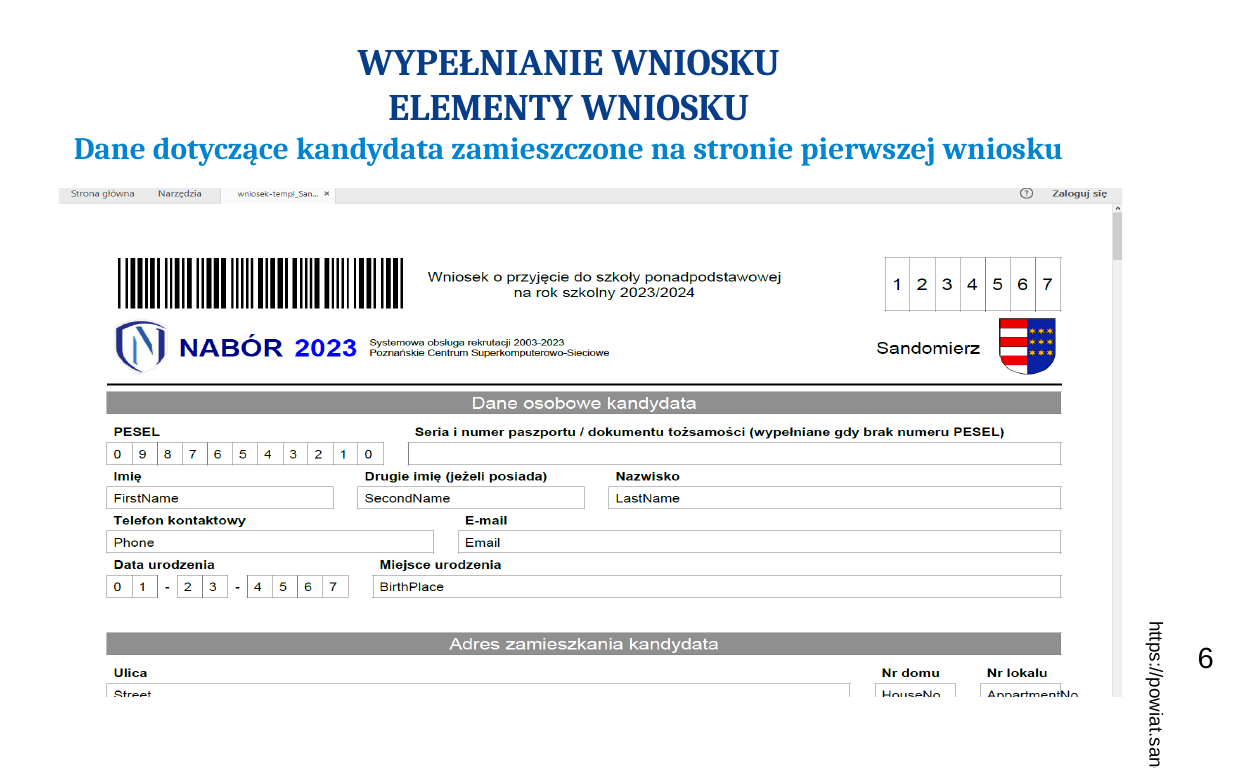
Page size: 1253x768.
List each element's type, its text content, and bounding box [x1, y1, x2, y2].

list [46, 142, 1123, 626]
text_box https://powiat.sandomierz.pl/ [1125, 606, 1176, 768]
text_box [1176, 632, 1244, 677]
picture [58, 188, 1123, 697]
title WYPEŁNIANIE WNIOSKU ELEMENTY WNIOSKU Dane dotyczące kandydata zamieszczone na stronie pierwszej wniosku [47, 30, 1091, 130]
